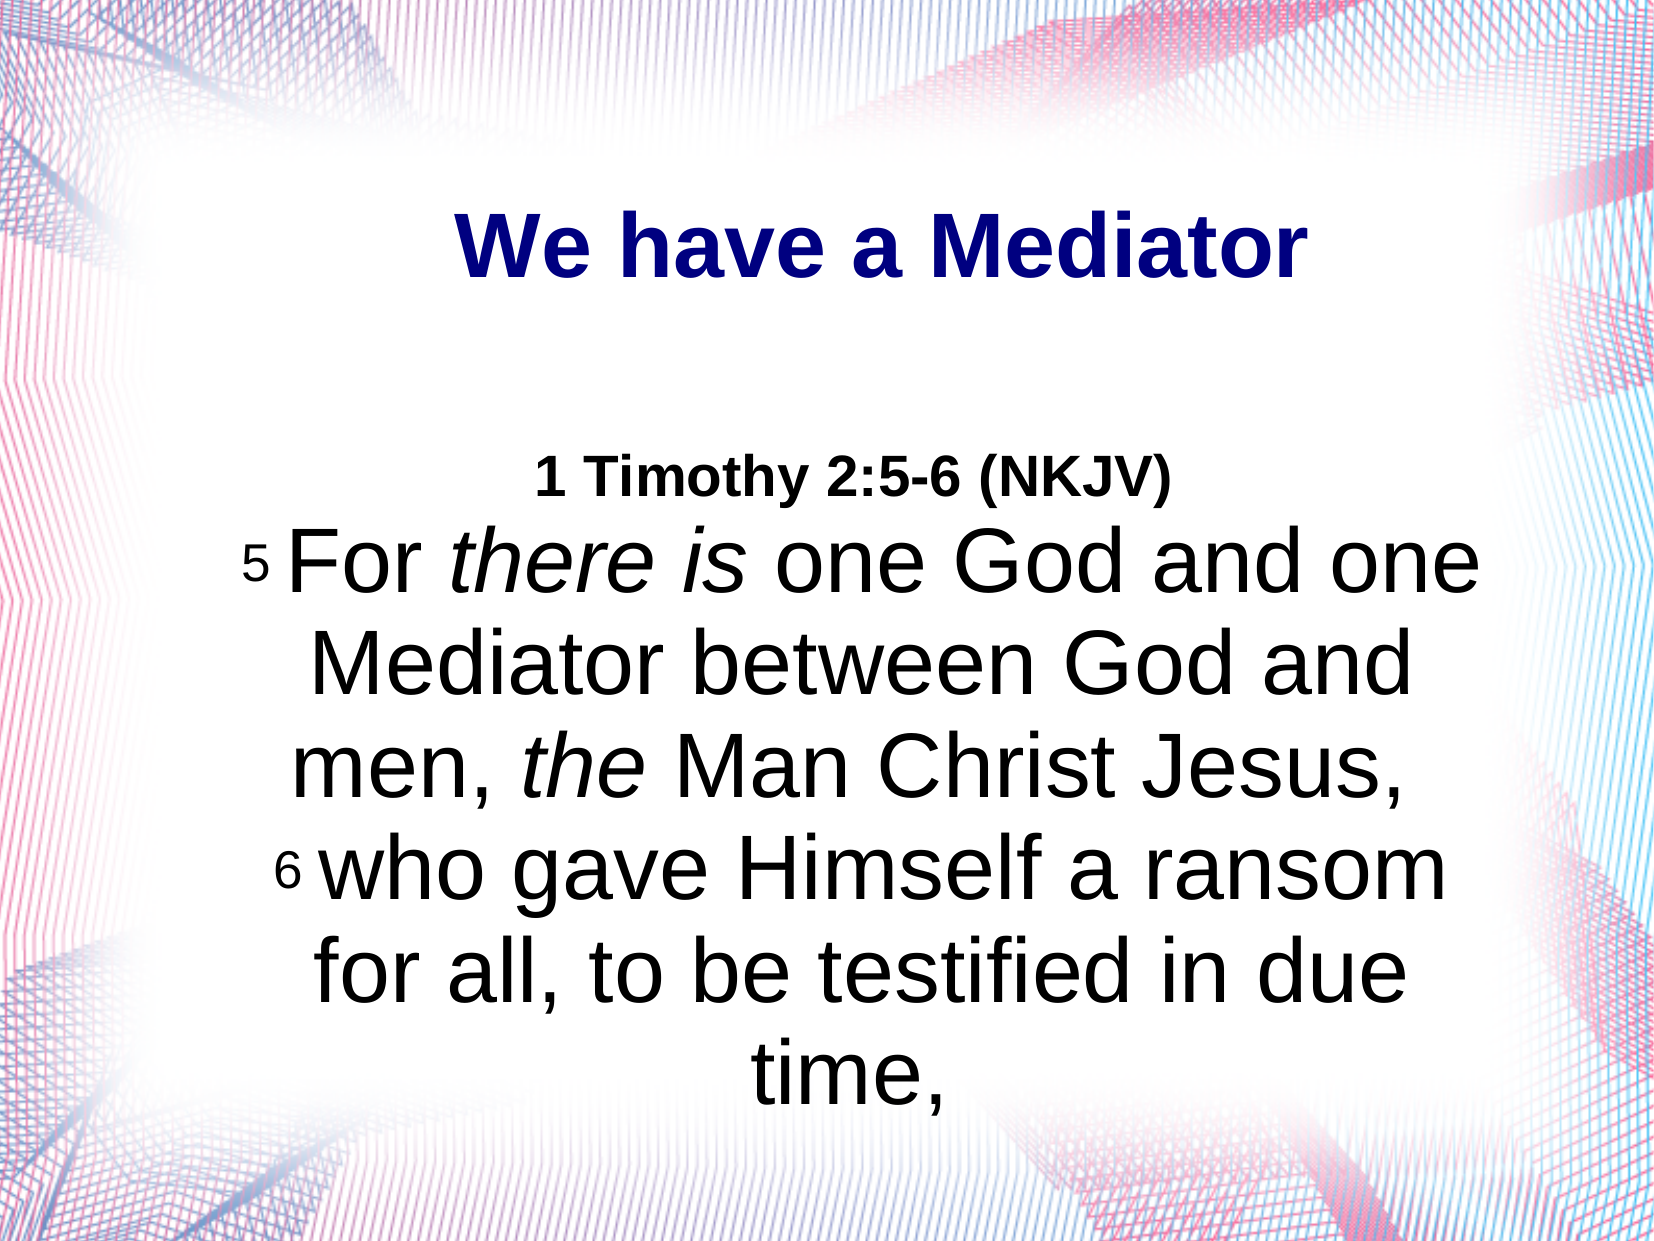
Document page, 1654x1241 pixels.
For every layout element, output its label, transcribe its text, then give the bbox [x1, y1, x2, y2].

subtitle 1 Timothy 2:5-6 (NKJV) 5 For there is one God and one Mediator between God and men, the Man Christ Jesus, 6 who gave Himself a ransom for all, to be testified in due time, [224, 443, 1501, 1126]
picture [0, 0, 1654, 1241]
title We have a Mediator [377, 150, 1388, 343]
